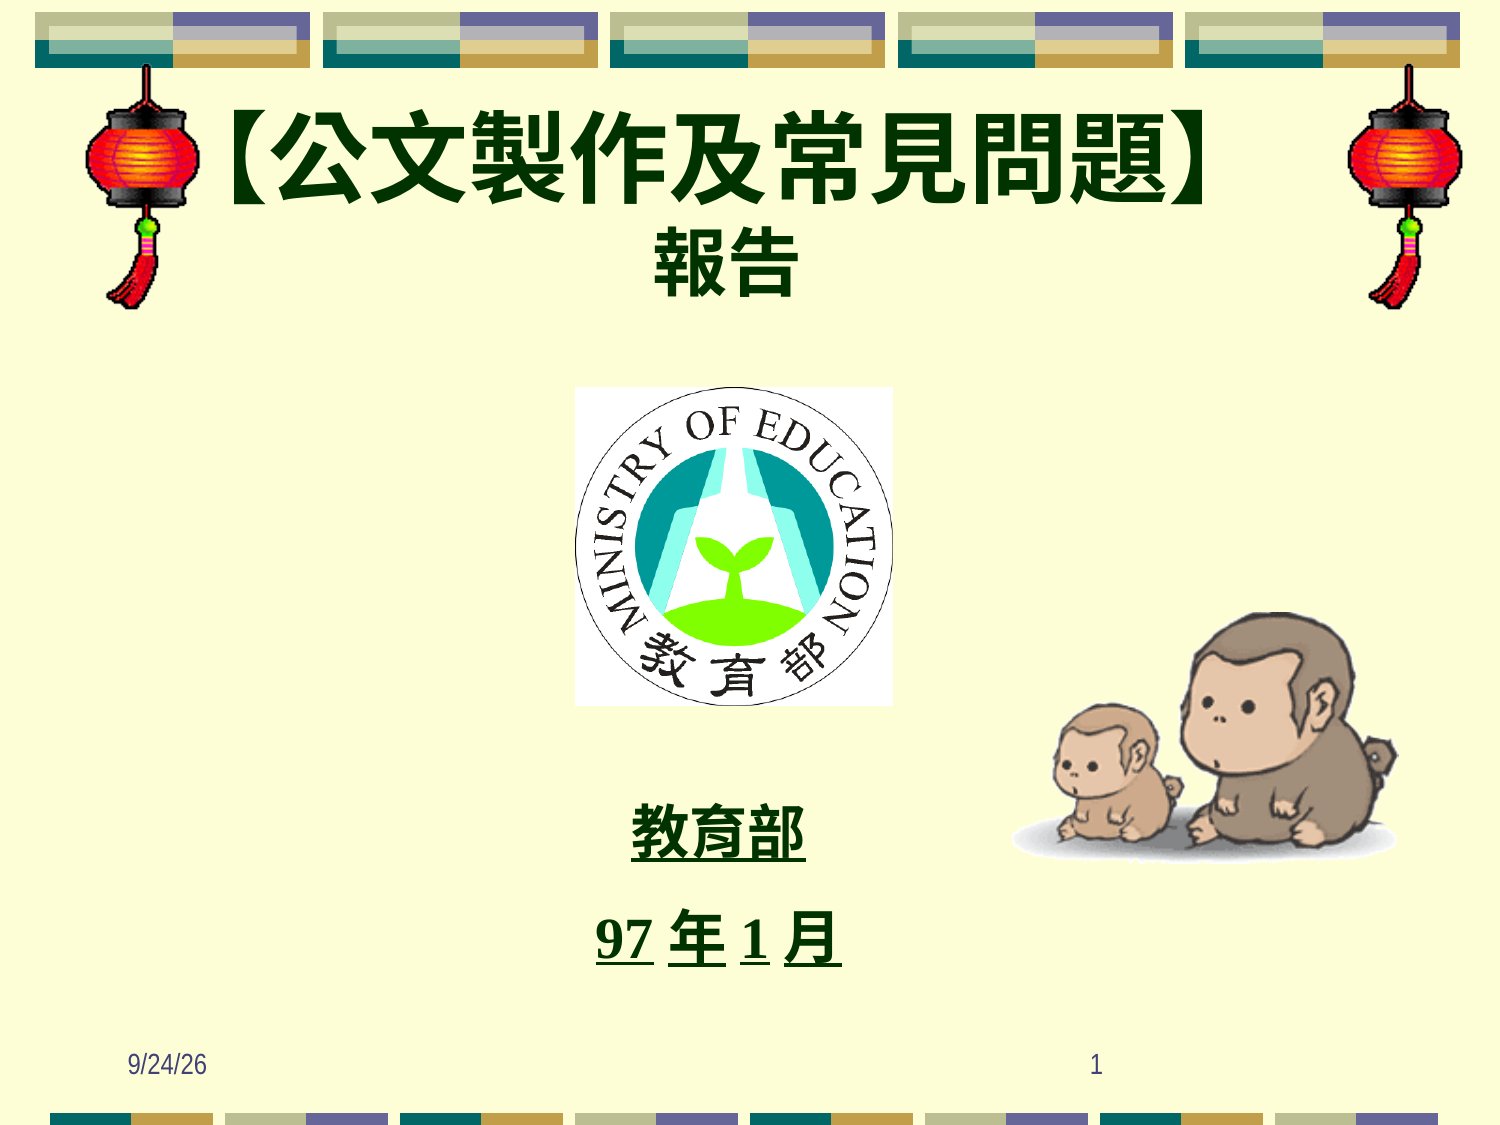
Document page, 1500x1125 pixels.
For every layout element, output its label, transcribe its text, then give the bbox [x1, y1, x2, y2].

picture [1012, 612, 1399, 864]
picture [50, 62, 238, 312]
picture [575, 387, 893, 706]
text_box 教育部 97年1月 [425, 787, 1013, 978]
text_box 【公文製作及常見問題】 報告 [150, 87, 1288, 313]
text_box [1074, 1012, 1388, 1088]
picture [1312, 62, 1500, 312]
text_box [112, 1012, 426, 1088]
